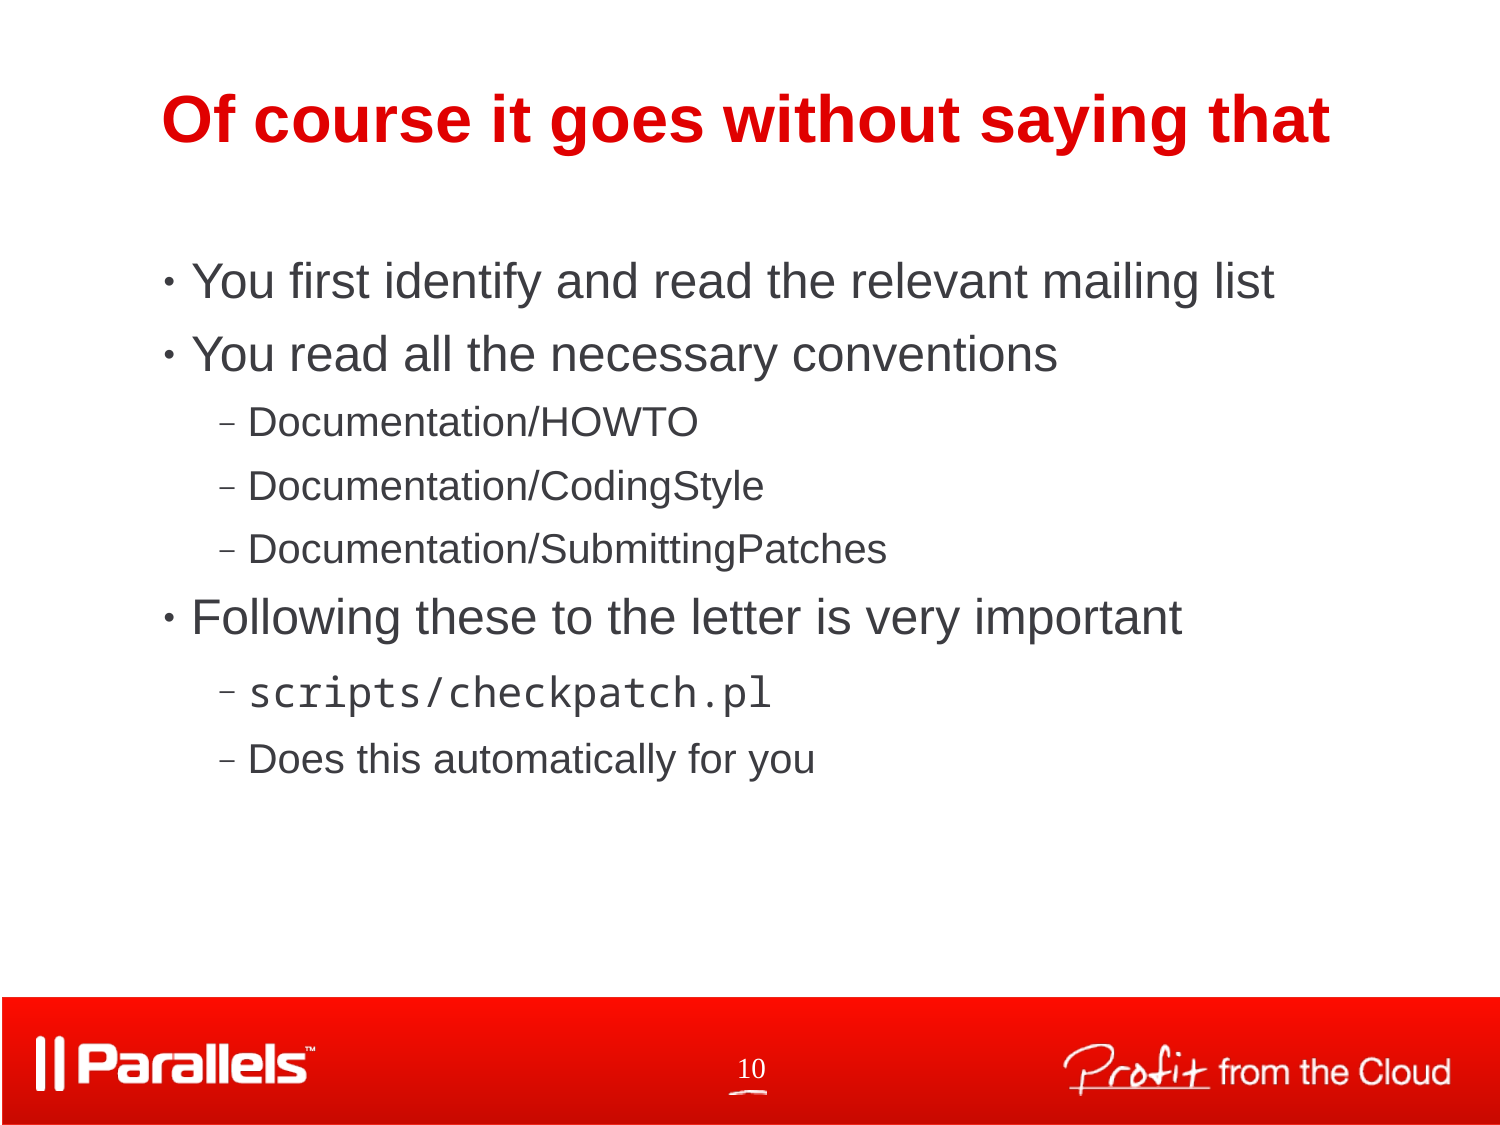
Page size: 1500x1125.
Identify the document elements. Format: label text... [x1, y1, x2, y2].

picture [1049, 1033, 1465, 1096]
title Of course it goes without saying that [161, 41, 1383, 205]
picture [36, 1034, 318, 1091]
list You first identify and read the relevant mailing list You read all the necessary conventions Documentation/HOWTO Documentation/CodingStyle Documentation/SubmittingPatches Following these to the letter is very important scripts/checkpatch.pl Does this automatically for you [163, 254, 1404, 998]
picture [727, 1090, 767, 1095]
